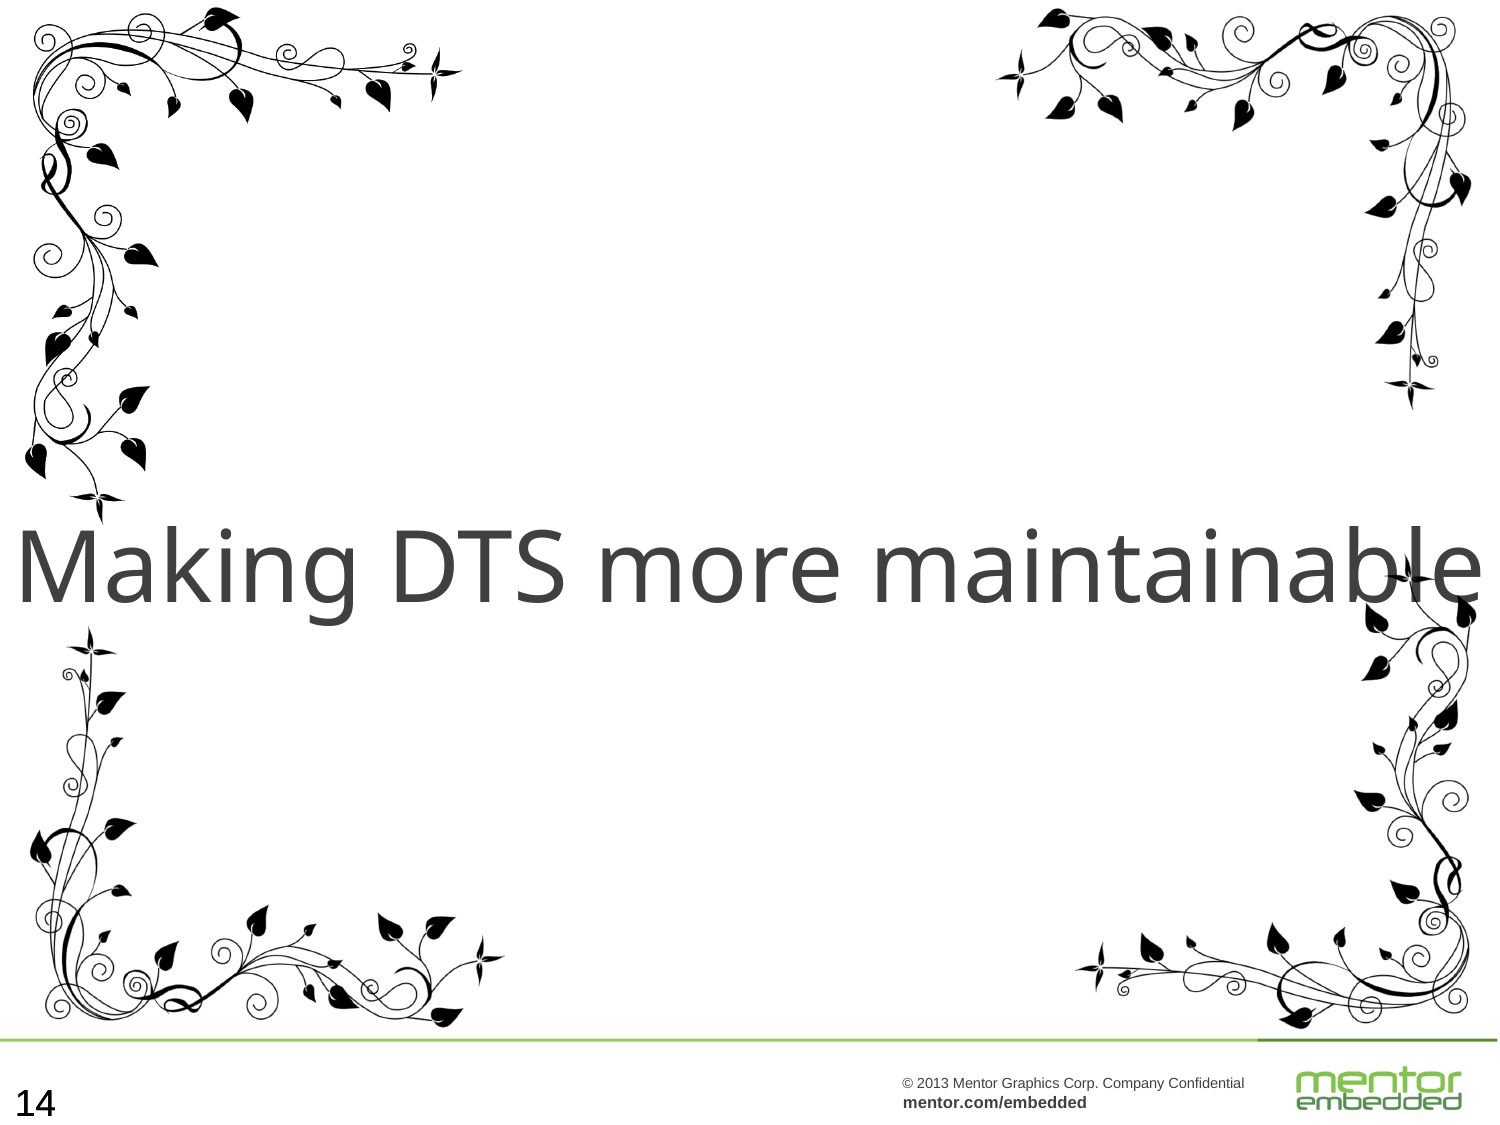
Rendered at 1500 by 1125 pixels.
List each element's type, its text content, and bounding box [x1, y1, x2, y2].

subtitle Making DTS more maintainable [0, 167, 1500, 958]
picture [990, 0, 1477, 414]
picture [1292, 1062, 1464, 1114]
picture [23, 621, 510, 1035]
picture [16, 0, 467, 530]
picture [1070, 548, 1484, 1035]
